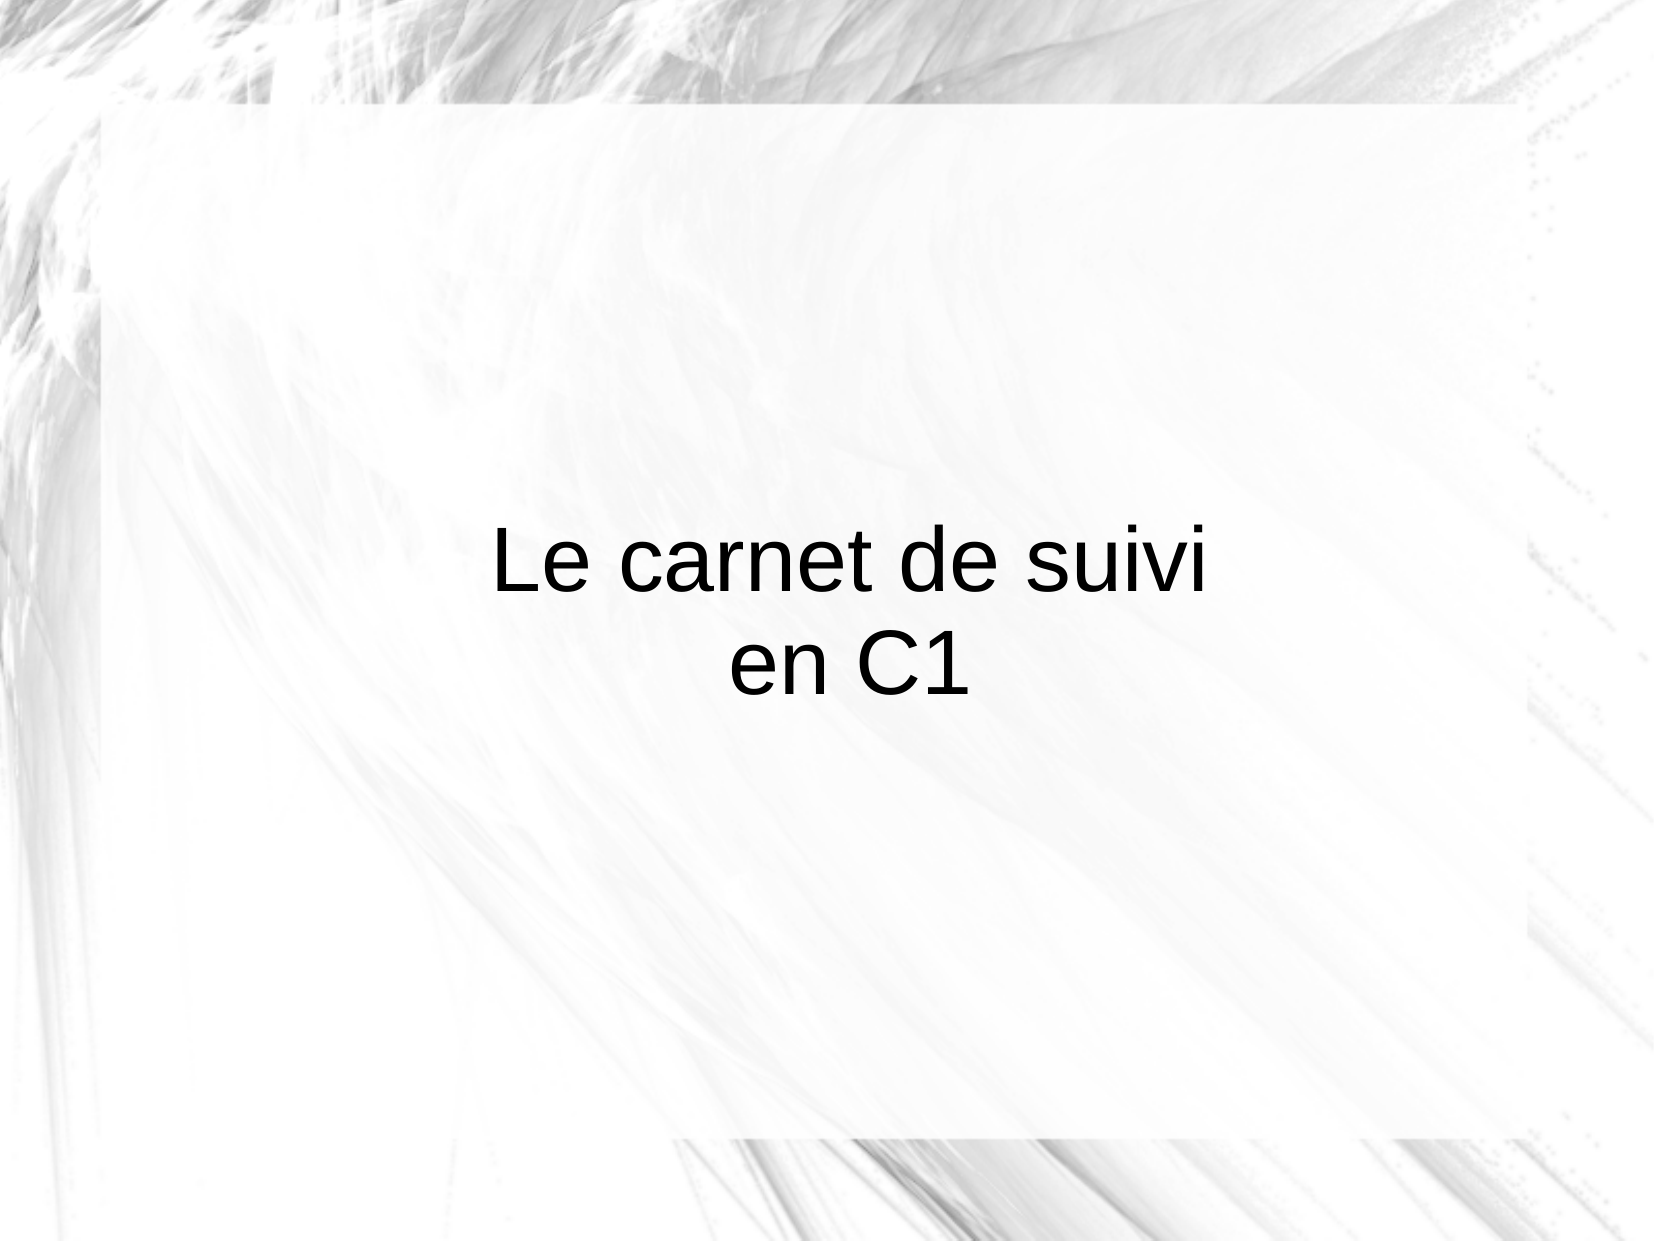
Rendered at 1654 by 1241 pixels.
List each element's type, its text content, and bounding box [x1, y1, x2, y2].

title Le carnet de suivi en C1 [106, 507, 1595, 715]
picture [0, 0, 1654, 1241]
